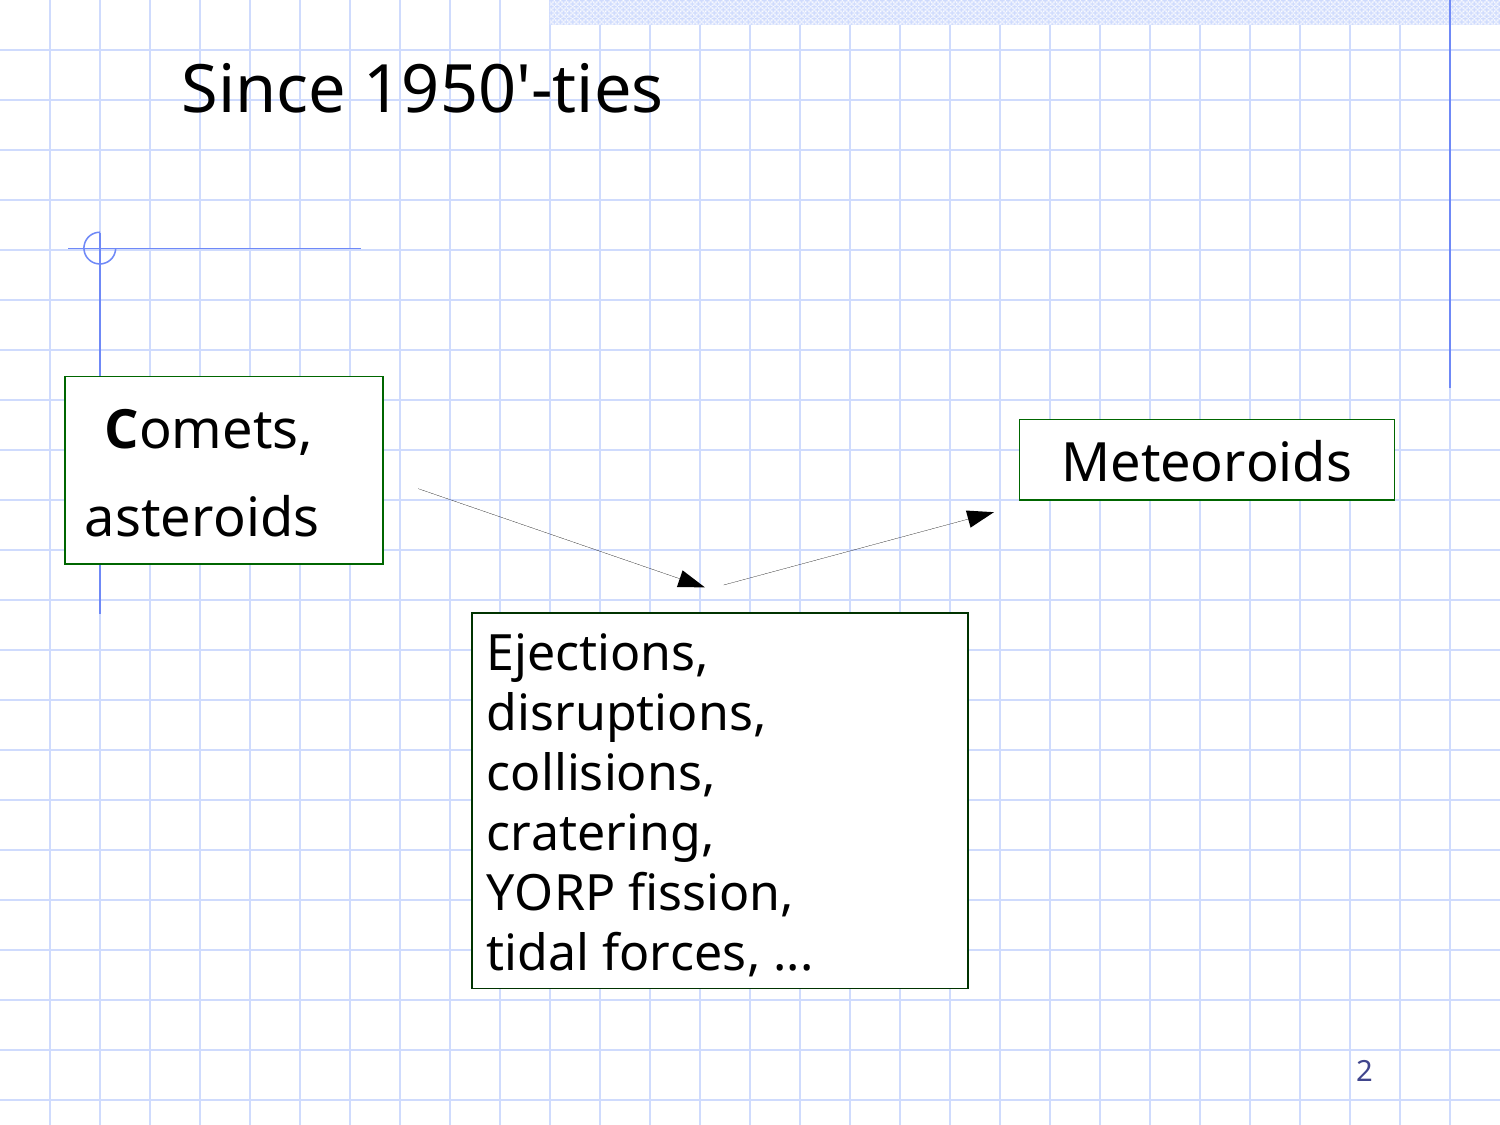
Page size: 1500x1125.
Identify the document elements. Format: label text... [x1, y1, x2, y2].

picture [549, 0, 1449, 25]
text_box Meteoroids [1019, 419, 1395, 500]
text_box [65, 376, 383, 564]
text_box Comets, asteroids [69, 386, 362, 556]
text_box Since 1950'-ties [166, 38, 738, 203]
text_box Ejections, disruptions, collisions, cratering, YORP fission, tidal forces, ... [472, 612, 969, 989]
picture [1451, 0, 1500, 25]
